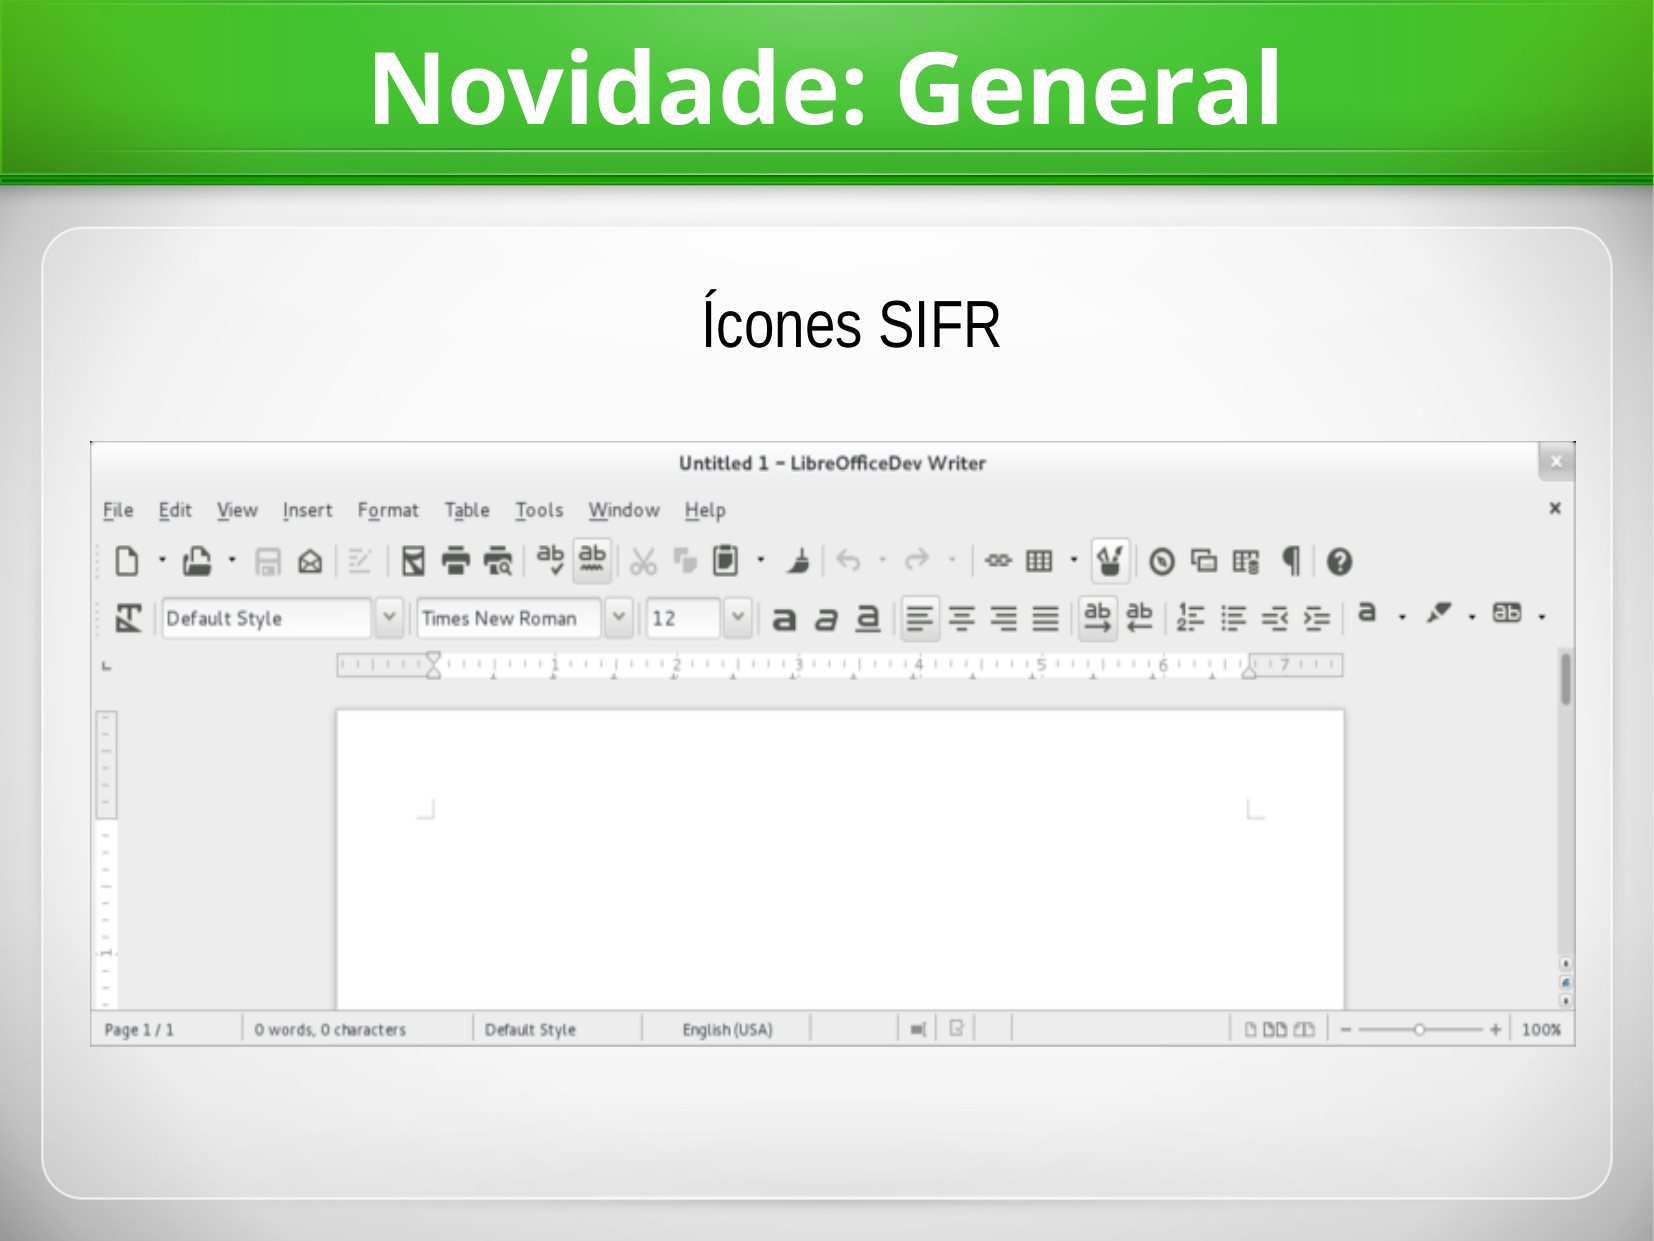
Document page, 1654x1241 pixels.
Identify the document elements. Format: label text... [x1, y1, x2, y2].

picture [0, 0, 1654, 1241]
title Novidade: General [82, 17, 1570, 165]
text_box Ícones SIFR [663, 277, 1034, 369]
